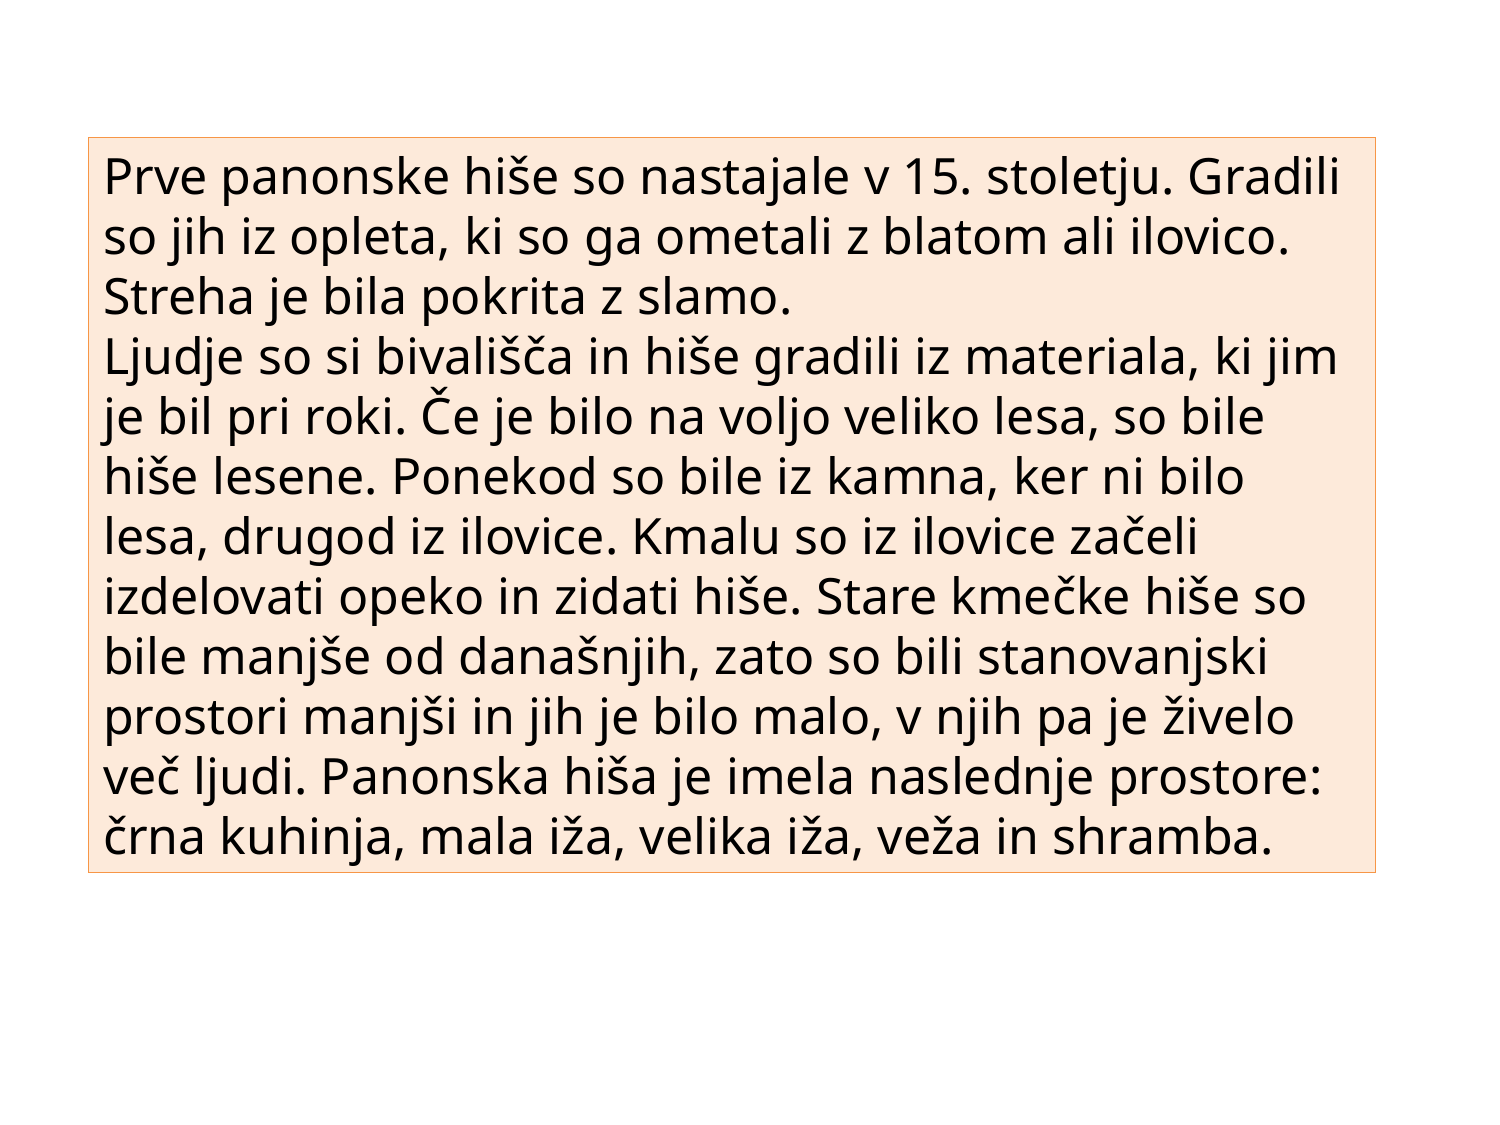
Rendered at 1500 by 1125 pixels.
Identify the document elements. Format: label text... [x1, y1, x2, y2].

text_box Prve panonske hiše so nastajale v 15. stoletju. Gradili so jih iz opleta, ki so ga ometali z blatom ali ilovico. Streha je bila pokrita z slamo. Ljudje so si bivališča in hiše gradili iz materiala, ki jim je bil pri roki. Če je bilo na voljo veliko lesa, so bile hiše lesene. Ponekod so bile iz kamna, ker ni bilo lesa, drugod iz ilovice. Kmalu so iz ilovice začeli izdelovati opeko in zidati hiše. Stare kmečke hiše so bile manjše od današnjih, zato so bili stanovanjski prostori manjši in jih je bilo malo, v njih pa je živelo več ljudi. Panonska hiša je imela naslednje prostore: črna kuhinja, mala iža, velika iža, veža in shramba. [88, 137, 1376, 873]
